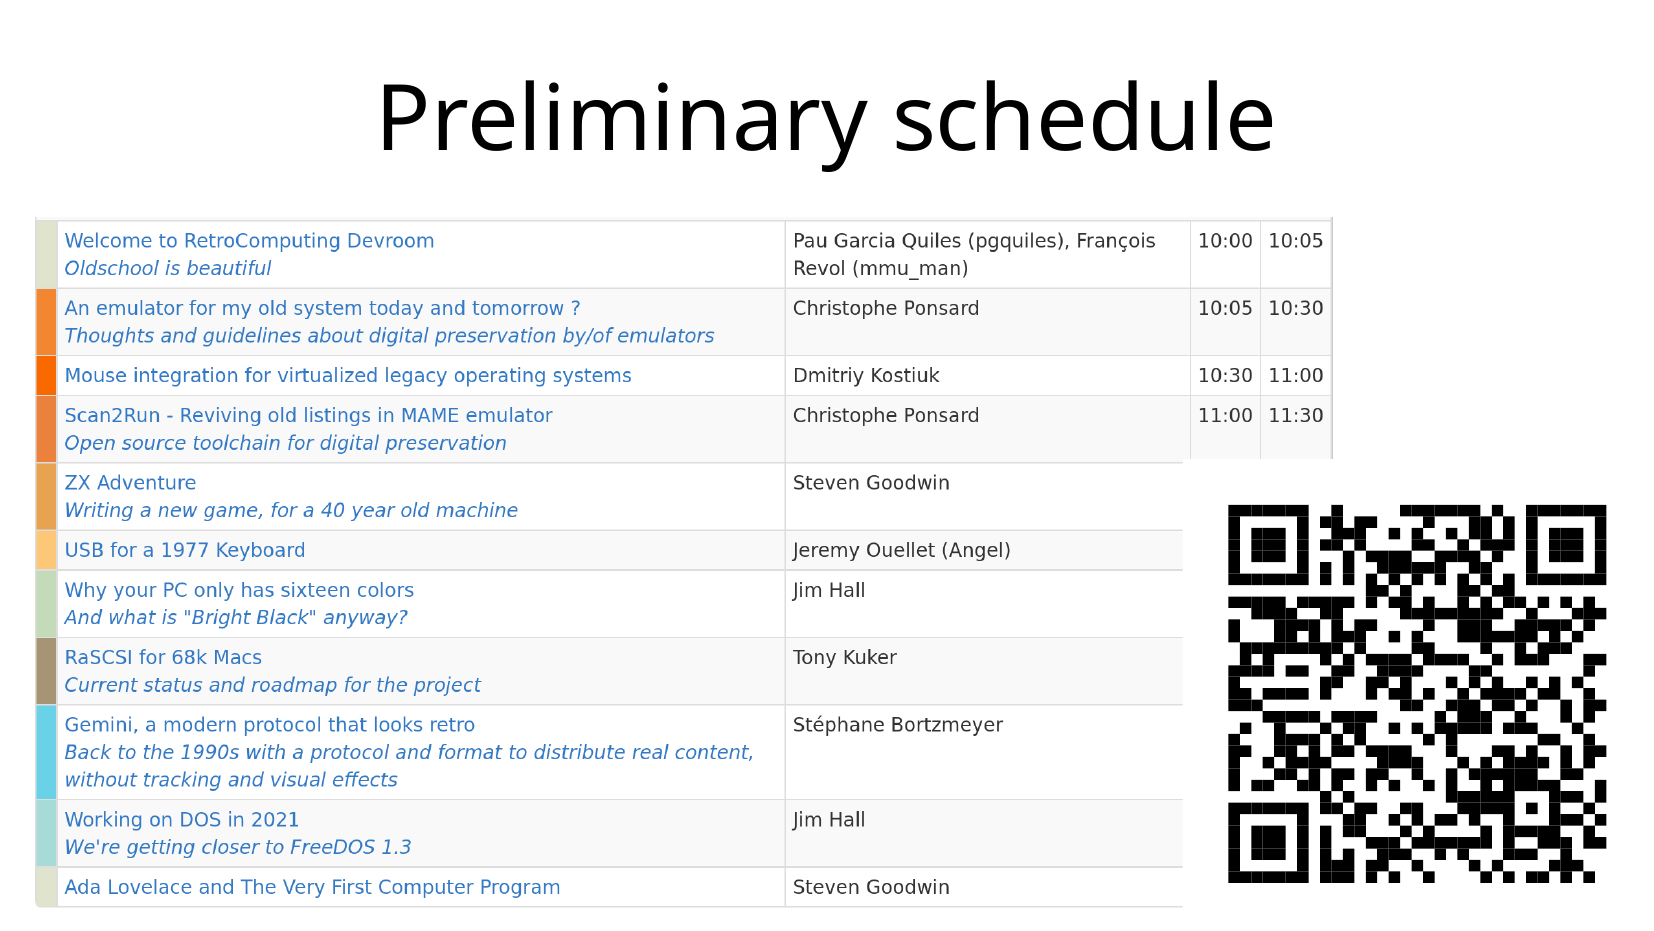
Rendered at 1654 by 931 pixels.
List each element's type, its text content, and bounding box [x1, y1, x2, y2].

title Preliminary schedule [82, 37, 1571, 193]
picture [34, 217, 1654, 931]
